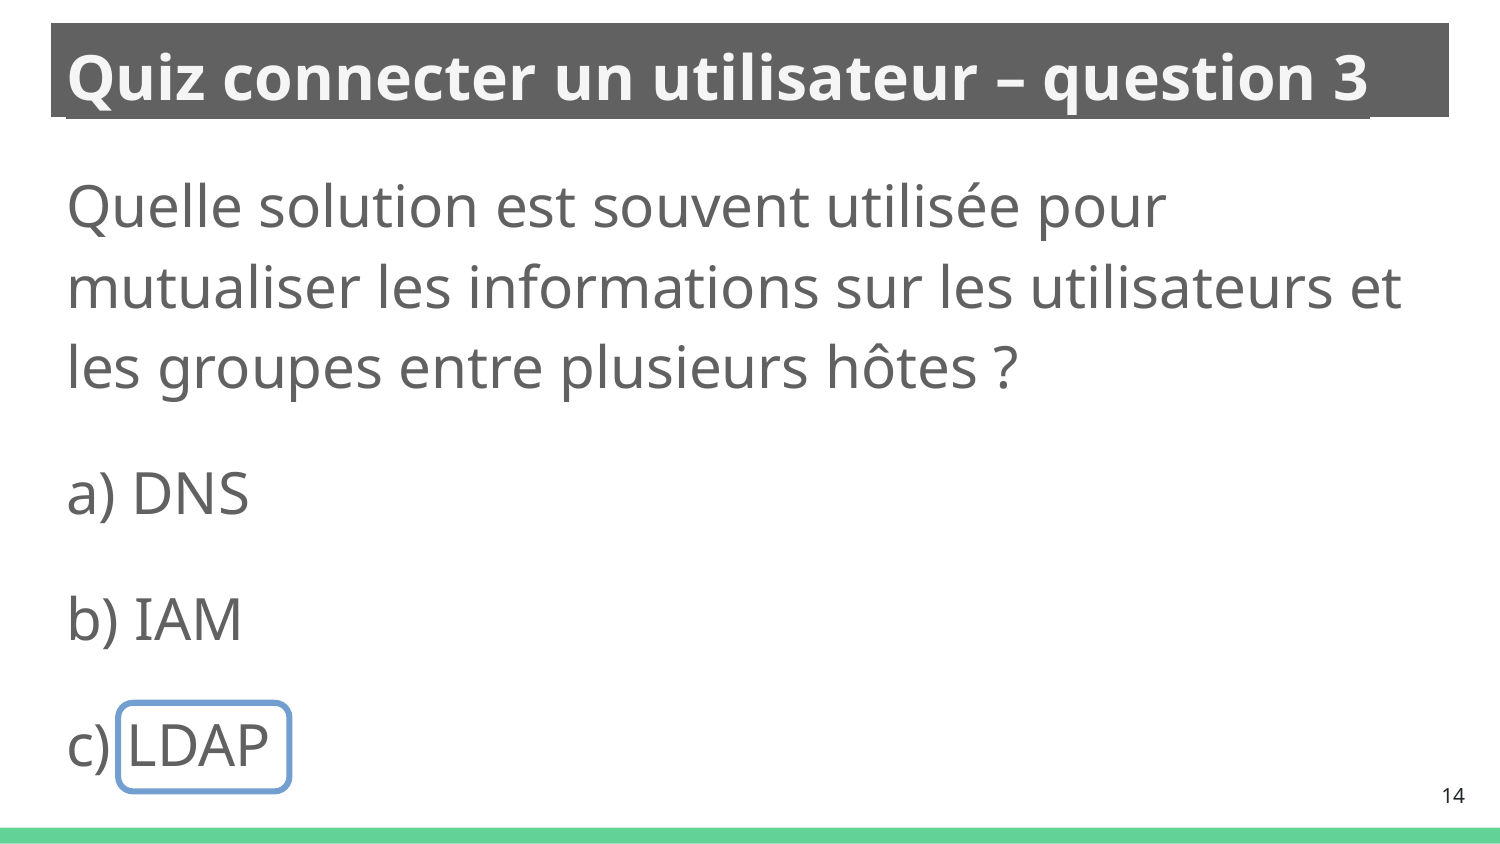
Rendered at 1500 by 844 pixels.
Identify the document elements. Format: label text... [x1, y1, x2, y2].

list Quelle solution est souvent utilisée pour mutualiser les informations sur les utilisateurs et les groupes entre plusieurs hôtes ? a) DNS b) IAM c) LDAP [51, 144, 1477, 794]
title Quiz connecter un utilisateur – question 3 [51, 23, 1449, 117]
list Quelle solution est souvent utilisée pour mutualiser les informations sur les utilisateurs et les groupes entre plusieurs hôtes ? a) DNS b) IAM c) LDAP [122, 706, 286, 788]
slide_number <numéro> [1389, 764, 1480, 830]
